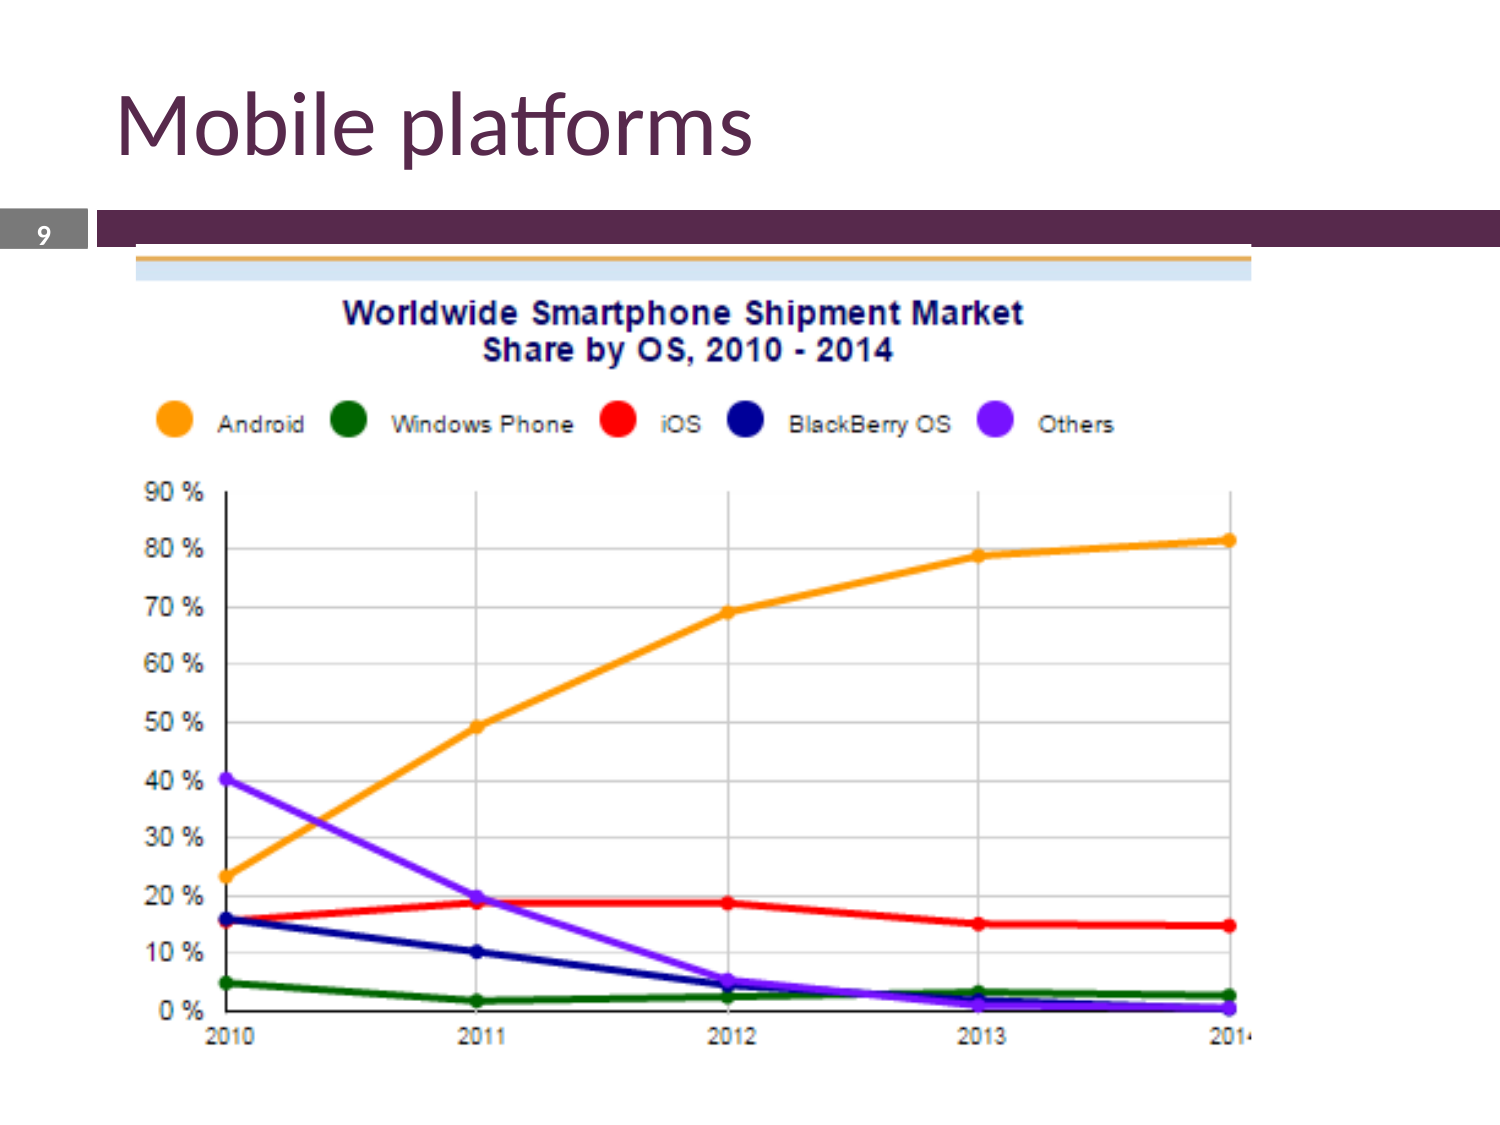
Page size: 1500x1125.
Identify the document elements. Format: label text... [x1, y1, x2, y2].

picture [135, 244, 1252, 1072]
title Mobile platforms [99, 37, 1438, 201]
text_box [0, 208, 88, 249]
